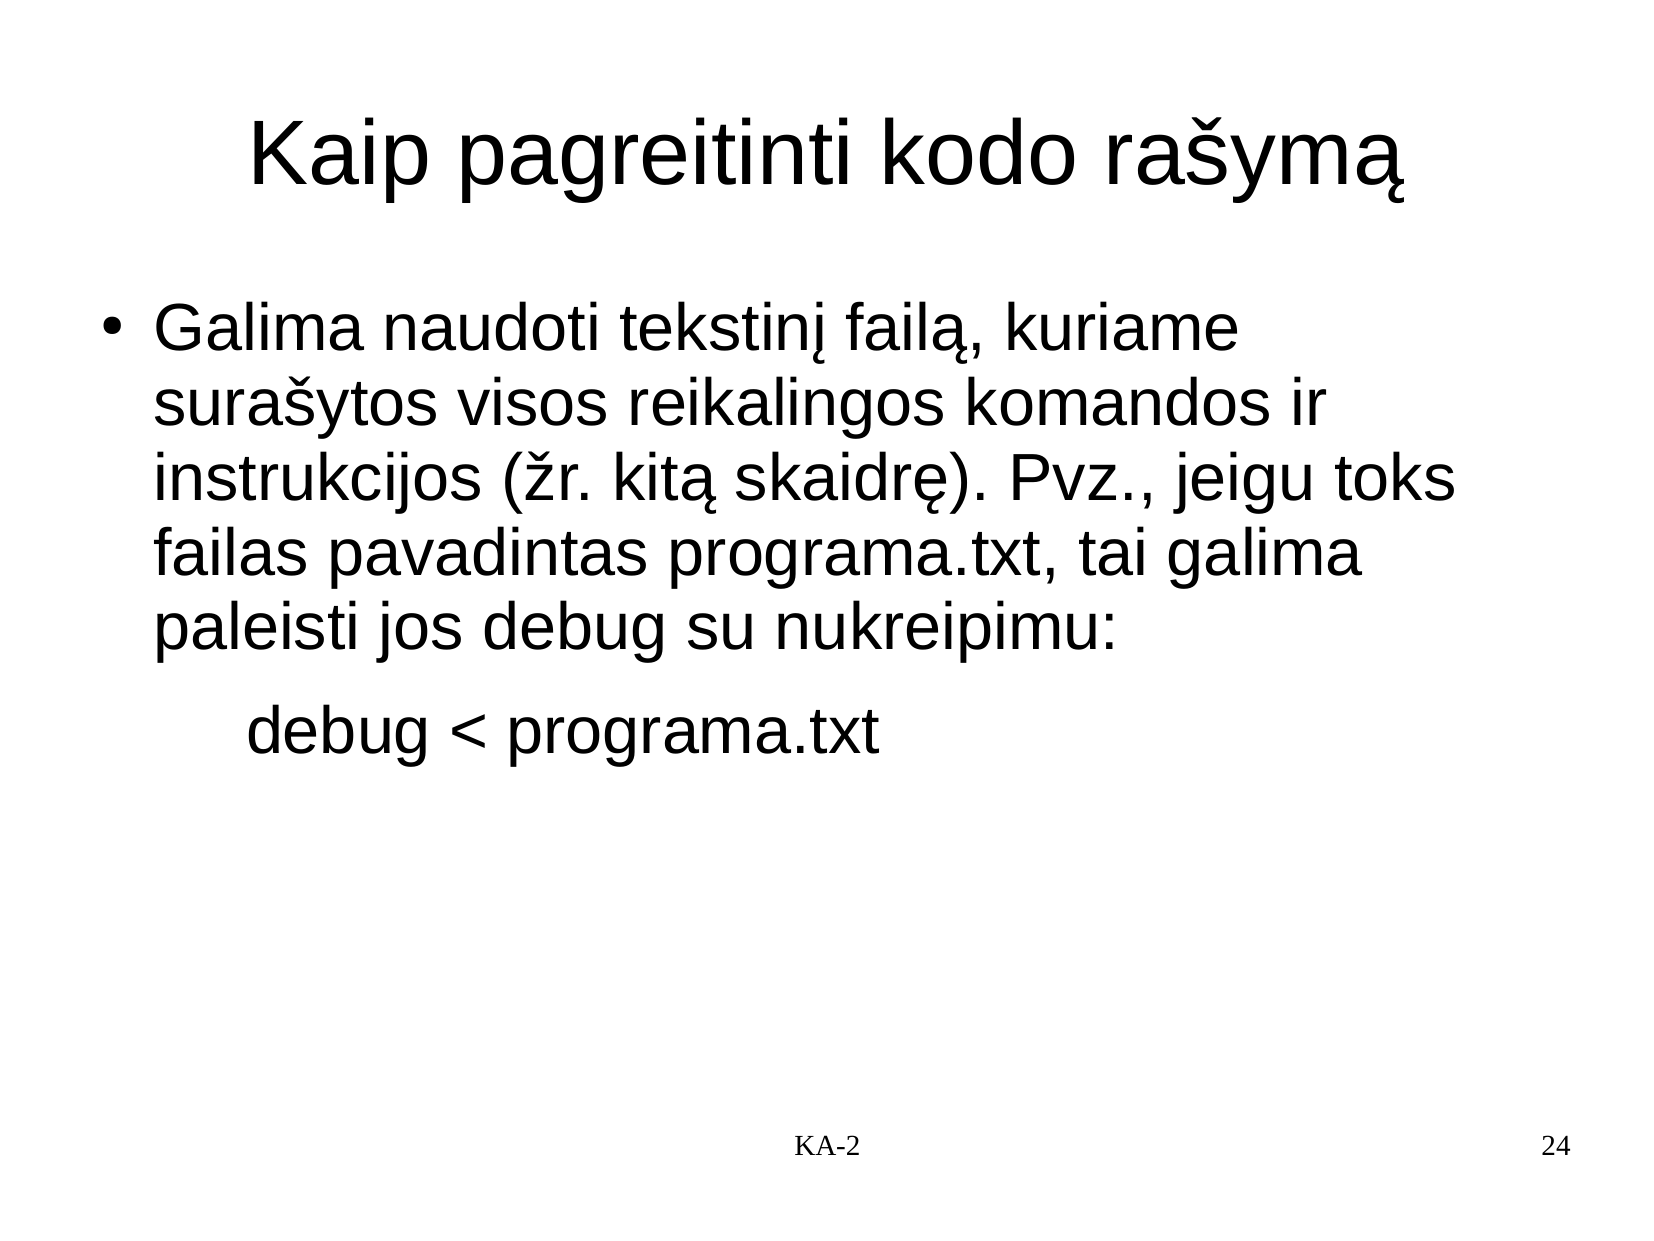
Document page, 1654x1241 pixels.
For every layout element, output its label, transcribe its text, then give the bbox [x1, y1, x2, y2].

list Galima naudoti tekstinį failą, kuriame surašytos visos reikalingos komandos ir instrukcijos (žr. kitą skaidrę). Pvz., jeigu toks failas pavadintas programa.txt, tai galima paleisti jos debug su nukreipimu: debug < programa.txt [82, 290, 1538, 1010]
title Kaip pagreitinti kodo rašymą [82, 49, 1571, 257]
